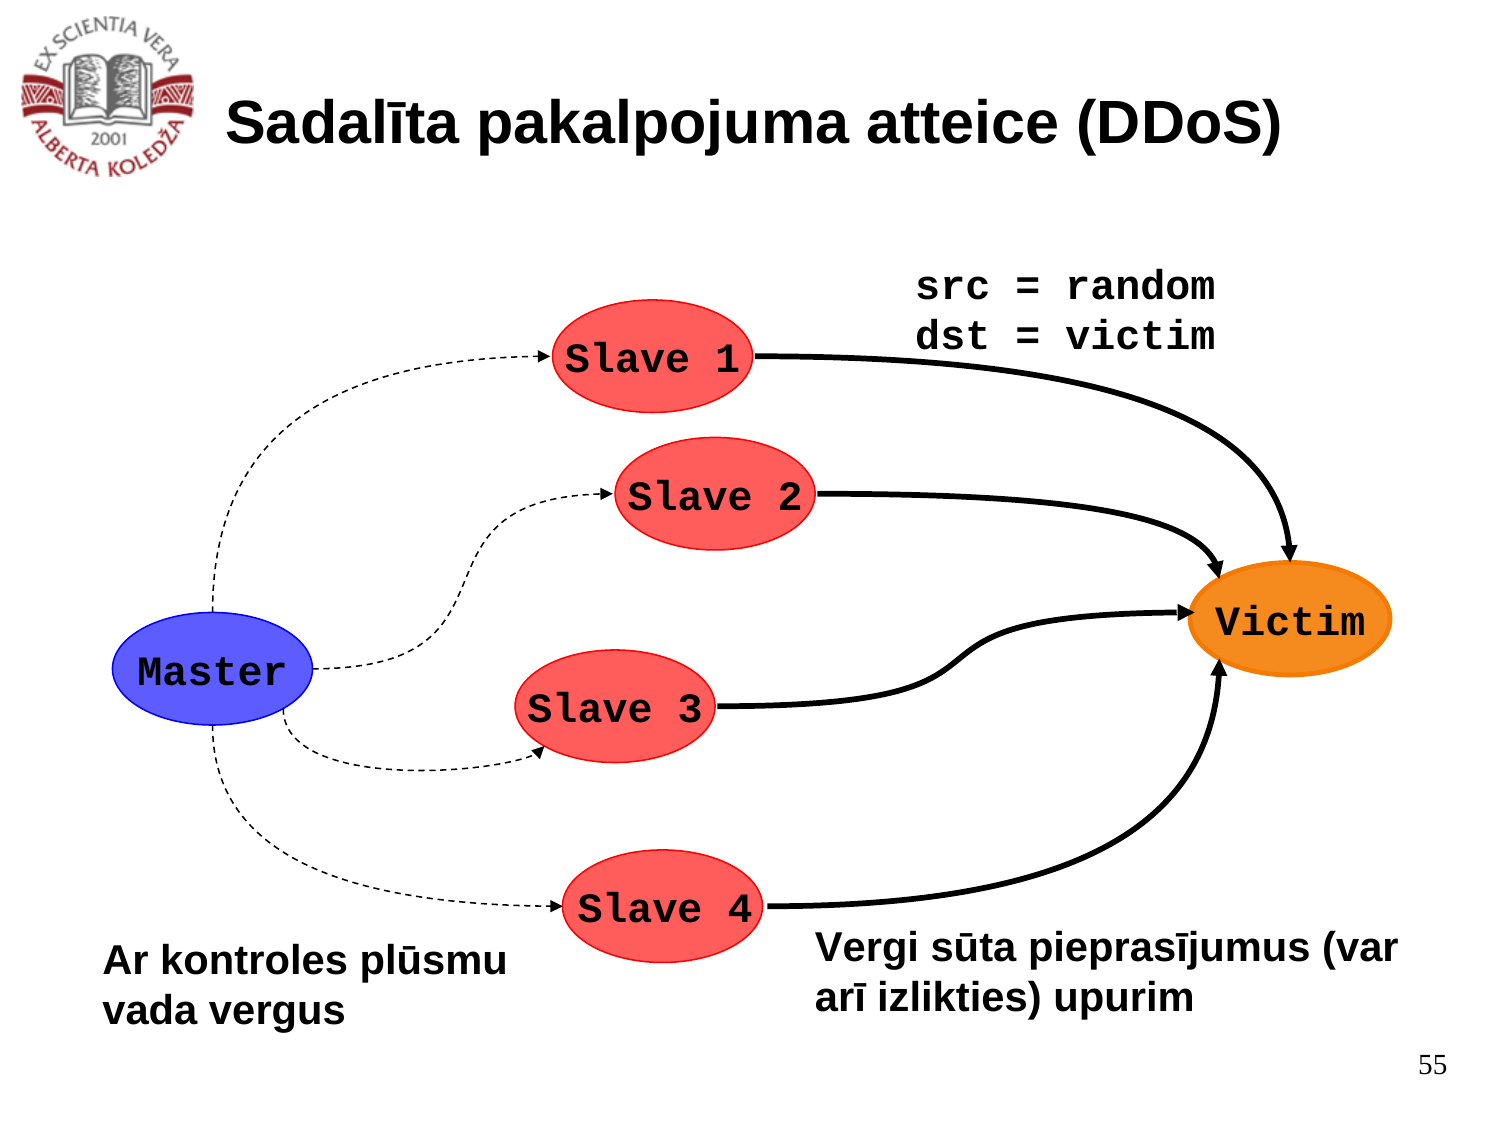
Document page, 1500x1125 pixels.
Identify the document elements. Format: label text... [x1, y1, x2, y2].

text_box [303, 644, 313, 693]
text_box [1208, 562, 1372, 586]
title Sadalīta pakalpojuma atteice (DDoS) [49, 62, 1438, 175]
text_box [534, 649, 696, 673]
text_box [112, 644, 122, 693]
text_box Slave 2 [612, 461, 818, 527]
text_box [1380, 594, 1391, 644]
text_box [1190, 594, 1200, 644]
text_box [581, 939, 744, 963]
text_box [533, 739, 697, 763]
text_box Master [122, 636, 303, 702]
text_box [131, 702, 294, 726]
text_box [571, 299, 734, 323]
text_box [581, 849, 744, 873]
text_box [571, 389, 734, 413]
text_box src = random dst = victim [900, 249, 1230, 366]
text_box [634, 527, 796, 550]
text_box Slave 4 [562, 873, 768, 939]
text_box Victim [1200, 586, 1380, 652]
text_box [633, 437, 797, 461]
text_box [131, 612, 294, 636]
text_box <skaitlis> [1312, 1037, 1463, 1101]
text_box Slave 3 [512, 673, 718, 739]
picture [21, 16, 194, 177]
text_box Vergi sūta pieprasījumus (var arī izlikties) upurim [799, 912, 1438, 1028]
text_box Slave 1 [550, 323, 755, 389]
text_box Ar kontroles plūsmu vada vergus [87, 924, 563, 1041]
text_box [1209, 652, 1371, 676]
